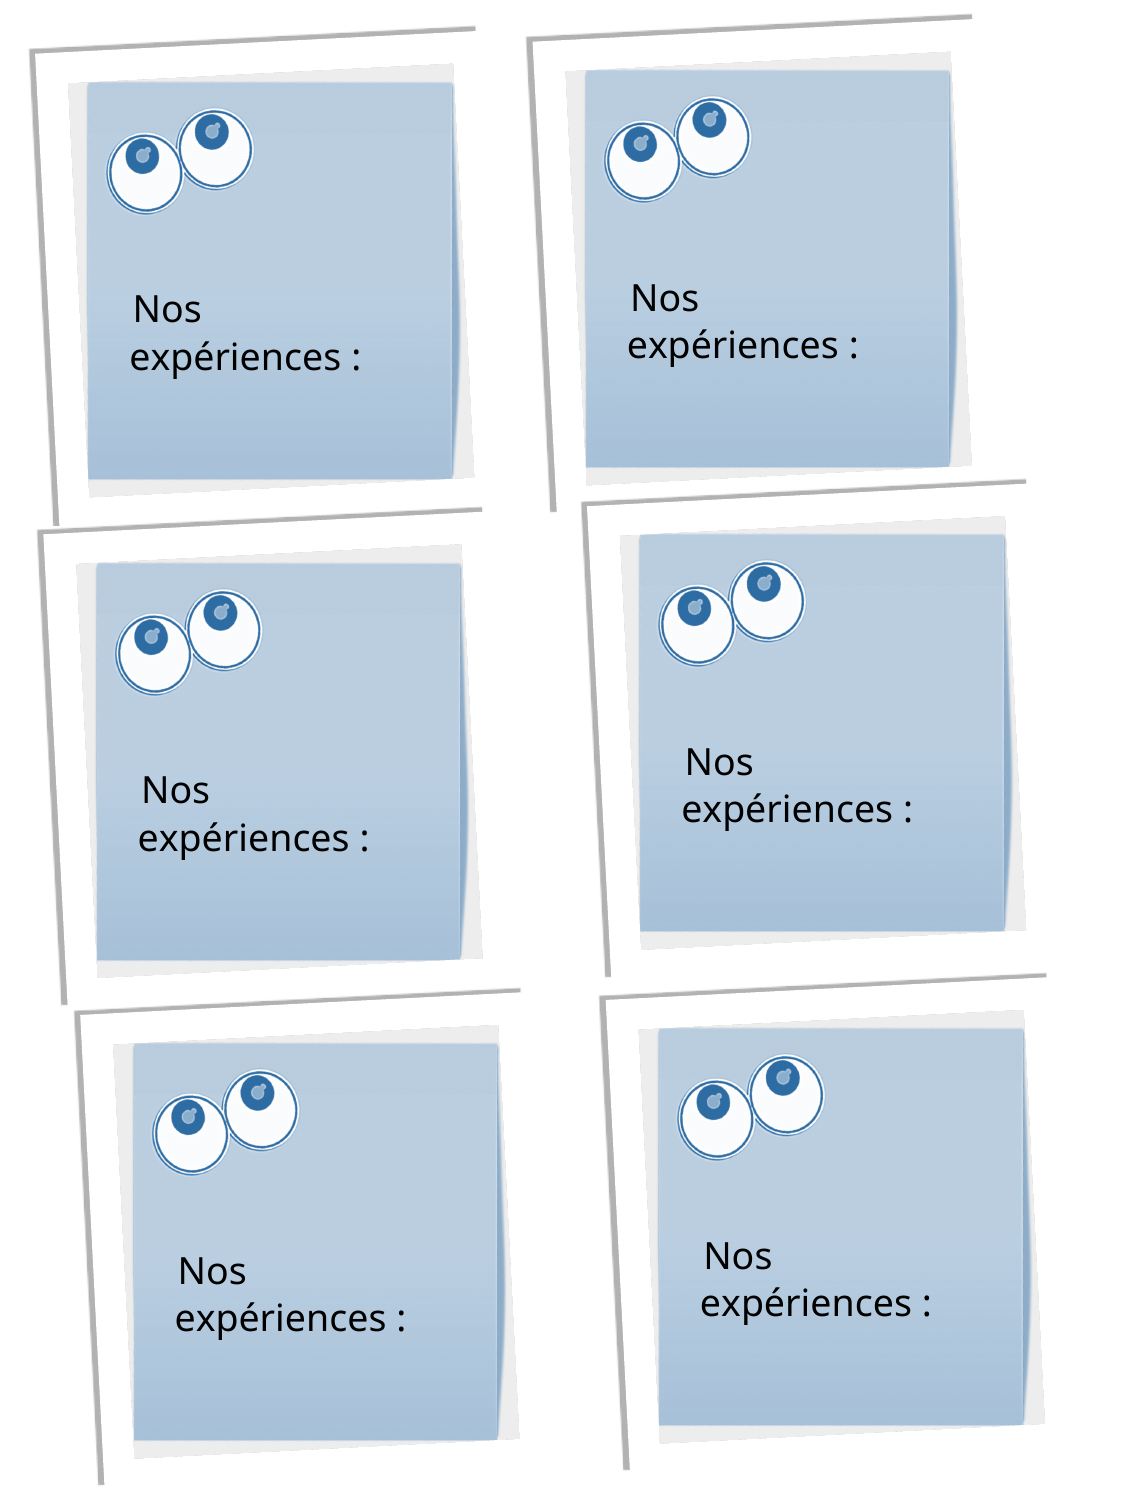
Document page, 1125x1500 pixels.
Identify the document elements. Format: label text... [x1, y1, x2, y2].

text_box Nos expériences : [113, 746, 385, 866]
text_box Nos expériences : [105, 265, 377, 386]
picture [113, 1024, 520, 1459]
text_box Nos expériences : [657, 718, 928, 838]
text_box Nos expériences : [602, 254, 874, 374]
picture [638, 1009, 1046, 1444]
text_box Nos expériences : [675, 1212, 947, 1332]
picture [565, 51, 972, 486]
picture [67, 63, 475, 498]
text_box Nos expériences : [150, 1227, 422, 1347]
picture [619, 516, 1027, 951]
picture [76, 544, 483, 979]
